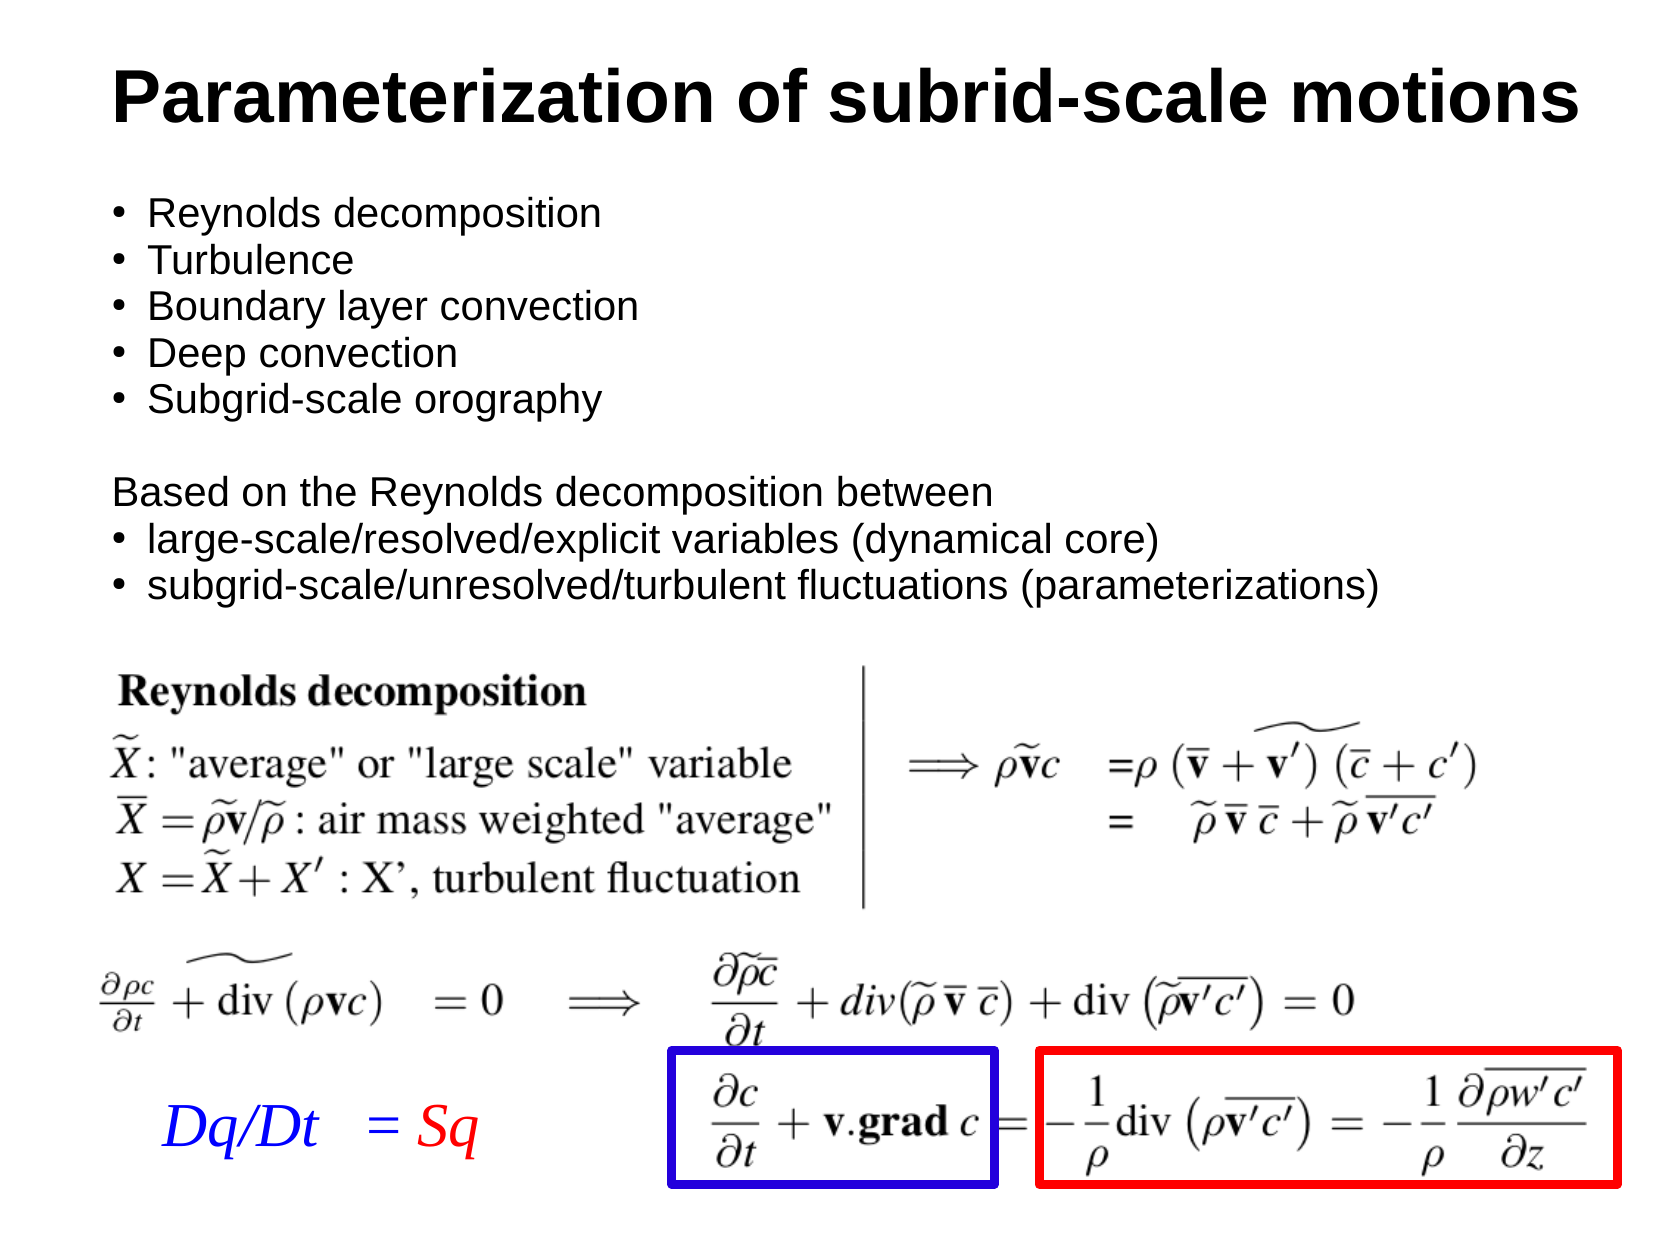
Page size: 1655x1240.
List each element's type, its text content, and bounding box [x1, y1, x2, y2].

picture [1044, 1055, 1613, 1180]
text_box Parameterization of subrid-scale motions Reynolds decomposition Turbulence Boundary layer convection Deep convection Subgrid-scale orography Based on the Reynolds decomposition between large-scale/resolved/explicit variables (dynamical core) subgrid-scale/unresolved/turbulent fluctuations (parameterizations) [96, 47, 1631, 700]
picture [57, 656, 1615, 1228]
text_box Dq/Dt = Sq [147, 1082, 524, 1161]
